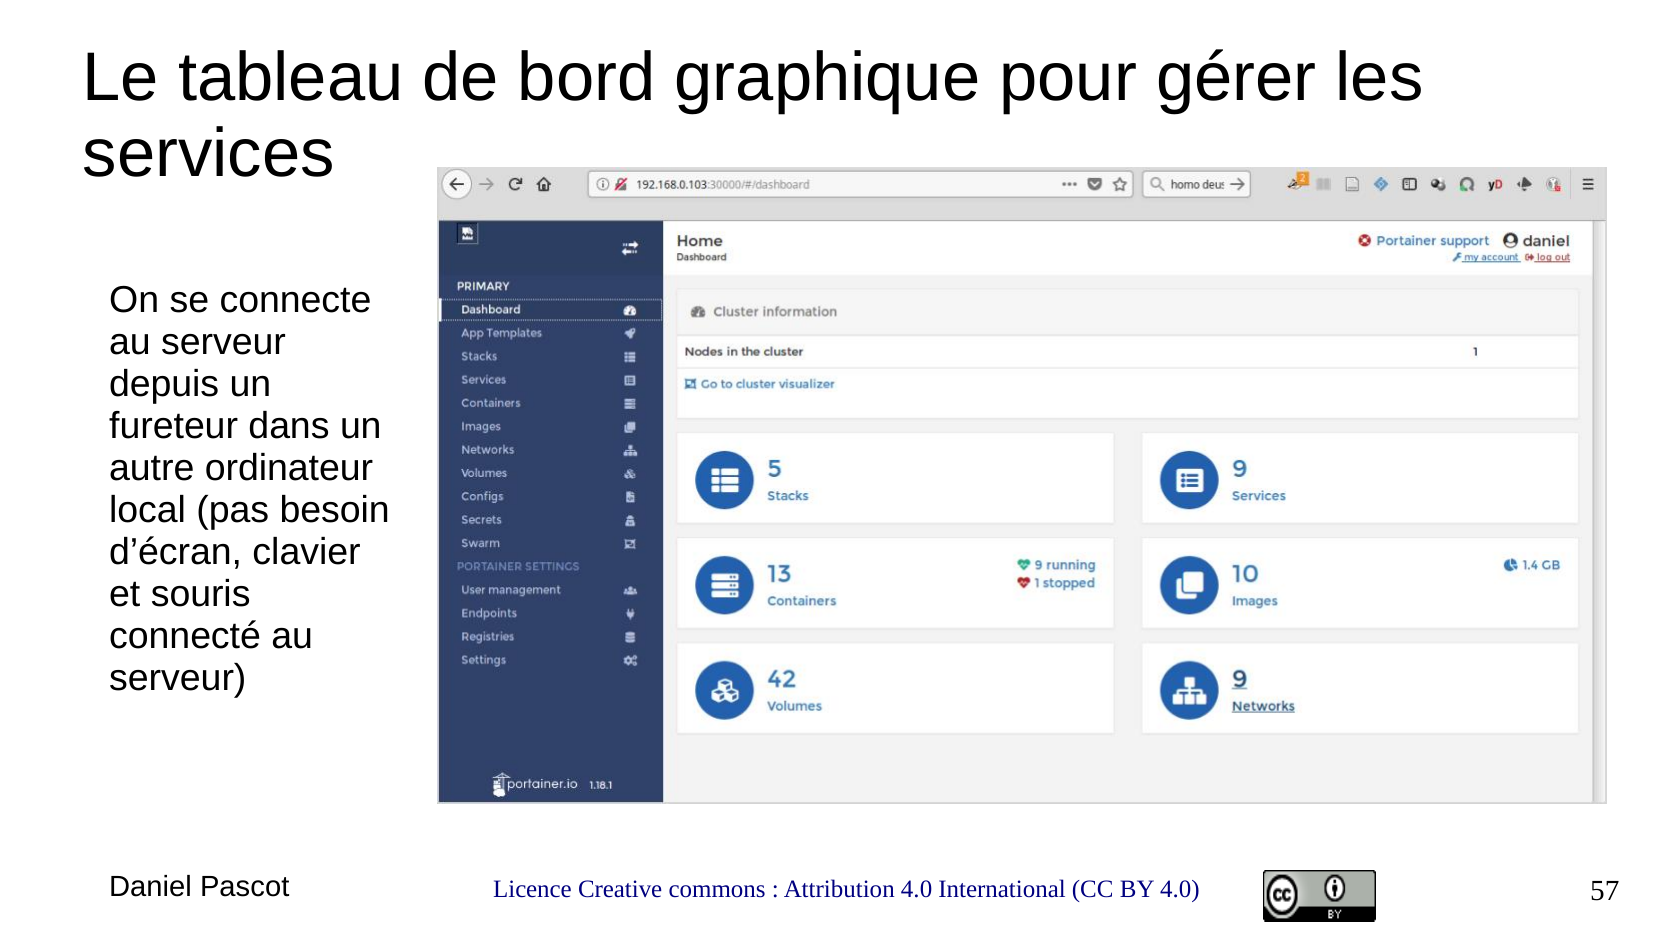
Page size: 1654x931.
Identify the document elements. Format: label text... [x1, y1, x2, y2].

picture [1263, 870, 1376, 922]
text_box On se connecte au serveur depuis un fureteur dans un autre ordinateur local (pas besoin d’écran, clavier et souris connecté au serveur) [94, 271, 414, 707]
picture [437, 167, 1607, 804]
title Le tableau de bord graphique pour gérer les services [82, 37, 1571, 193]
